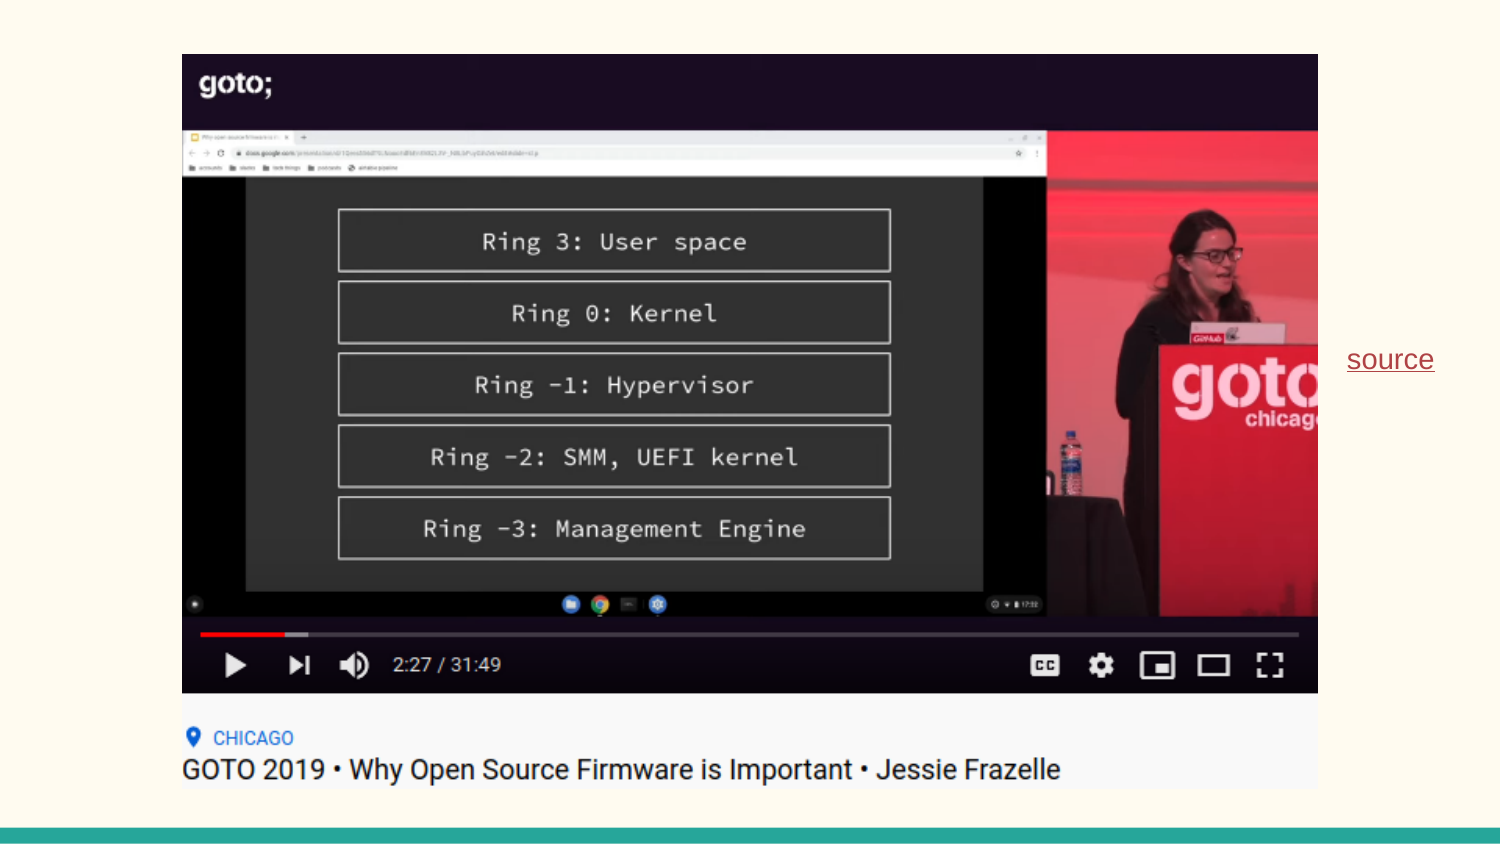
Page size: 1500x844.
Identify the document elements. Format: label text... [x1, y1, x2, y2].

text_box source [1331, 324, 1481, 778]
picture [182, 54, 1318, 789]
